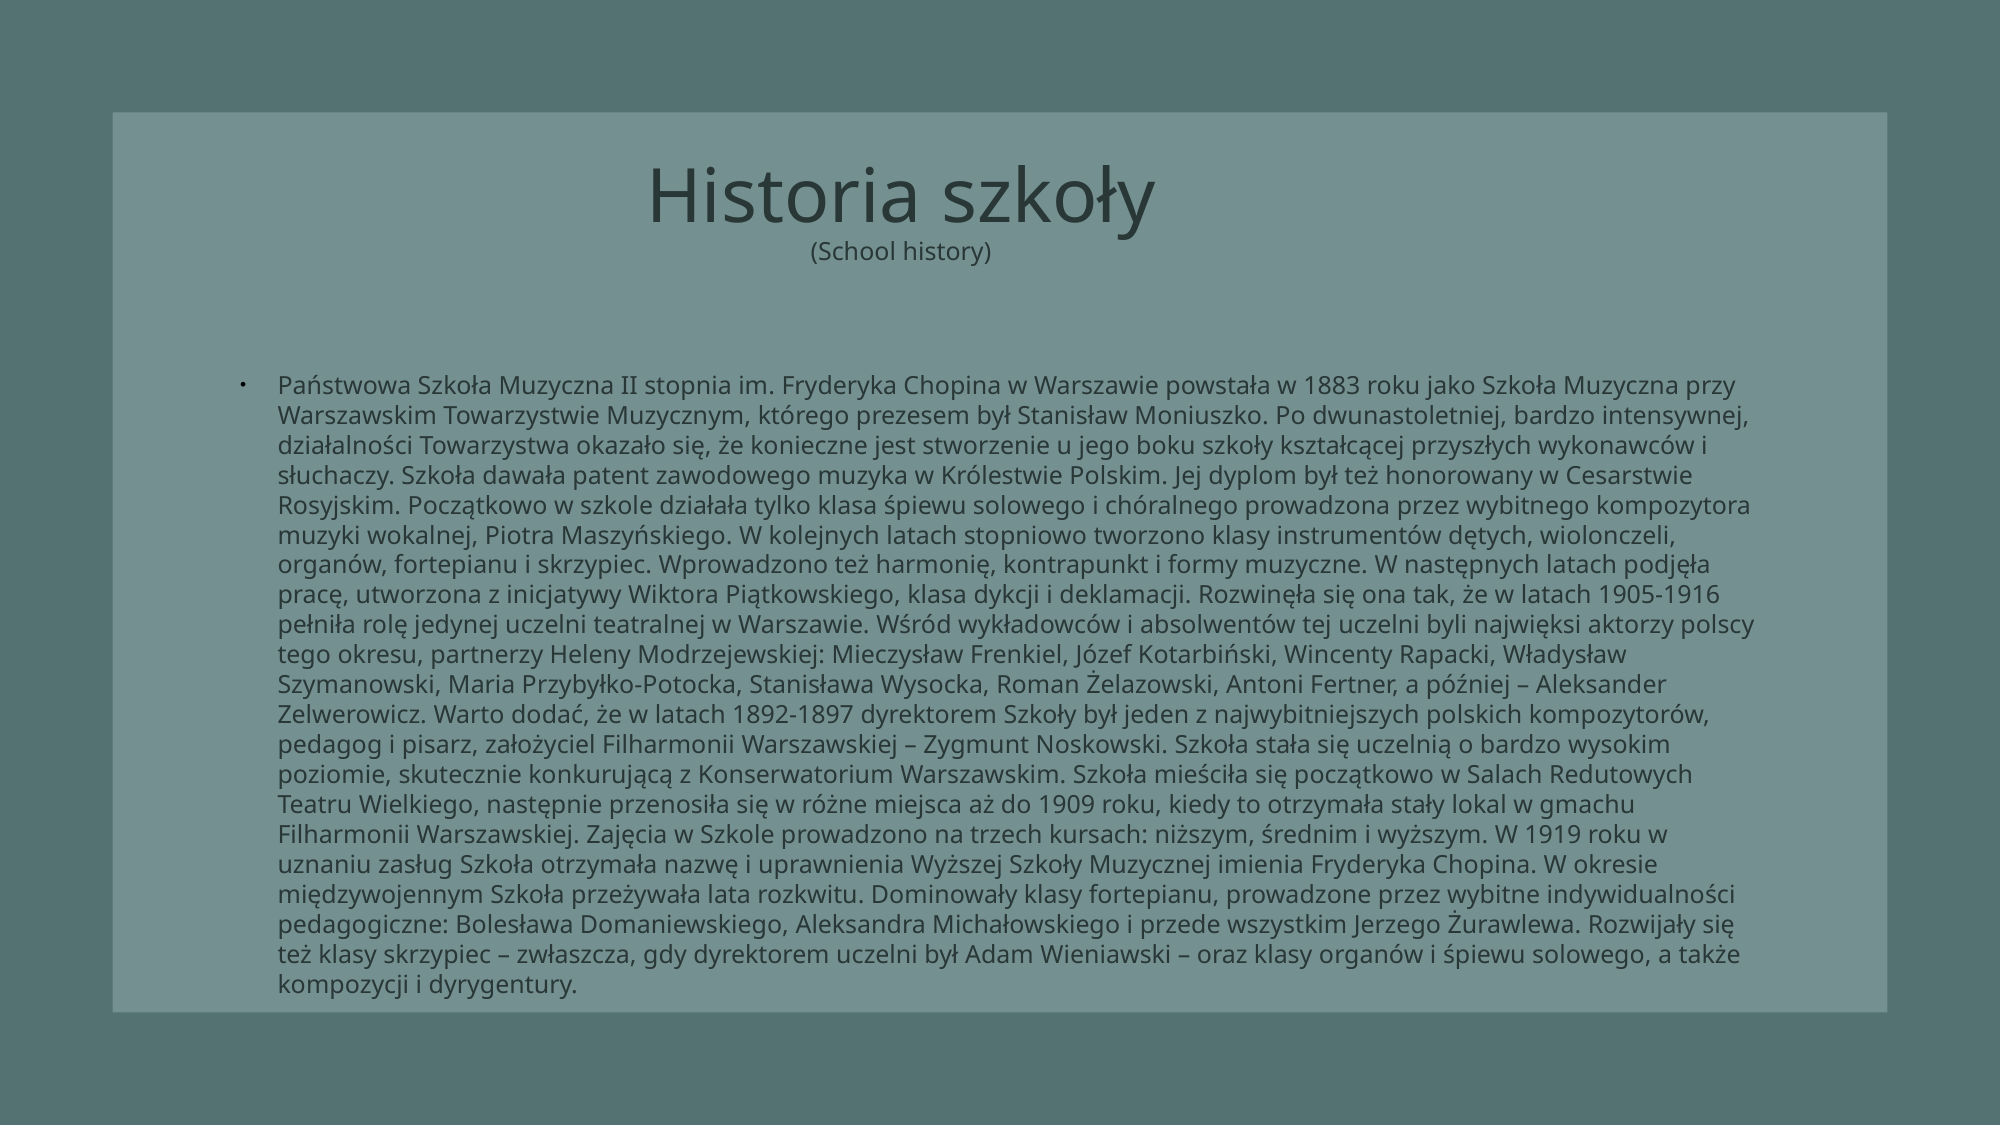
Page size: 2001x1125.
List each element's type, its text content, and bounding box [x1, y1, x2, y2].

title Historia szkoły (School history) [122, 142, 1680, 364]
list Państwowa Szkoła Muzyczna II stopnia im. Fryderyka Chopina w Warszawie powstała w 1883 roku jako Szkoła Muzyczna przy Warszawskim Towarzystwie Muzycznym, którego prezesem był Stanisław Moniuszko. Po dwunastoletniej, bardzo intensywnej, działalności Towarzystwa okazało się, że konieczne jest stworzenie u jego boku szkoły kształcącej przyszłych wykonawców i słuchaczy. Szkoła dawała patent zawodowego muzyka w Królestwie Polskim. Jej dyplom był też honorowany w Cesarstwie Rosyjskim. Początkowo w szkole działała tylko klasa śpiewu solowego i chóralnego prowadzona przez wybitnego kompozytora muzyki wokalnej, Piotra Maszyńskiego. W kolejnych latach stopniowo tworzono klasy instrumentów dętych, wiolonczeli, organów, fortepianu i skrzypiec. Wprowadzono też harmonię, kontrapunkt i formy muzyczne. W następnych latach podjęła pracę, utworzona z inicjatywy Wiktora Piątkowskiego, klasa dykcji i deklamacji. Rozwinęła się ona tak, że w latach 1905-1916 pełniła rolę jedynej uczelni teatralnej w Warszawie. Wśród wykładowców i absolwentów tej uczelni byli najwięksi aktorzy polscy tego okresu, partnerzy Heleny Modrzejewskiej: Mieczysław Frenkiel, Józef Kotarbiński, Wincenty Rapacki, Władysław Szymanowski, Maria Przybyłko-Potocka, Stanisława Wysocka, Roman Żelazowski, Antoni Fertner, a później – Aleksander Zelwerowicz. Warto dodać, że w latach 1892-1897 dyrektorem Szkoły był jeden z najwybitniejszych polskich kompozytorów, pedagog i pisarz, założyciel Filharmonii Warszawskiej – Zygmunt Noskowski. Szkoła stała się uczelnią o bardzo wysokim poziomie, skutecznie konkurującą z Konserwatorium Warszawskim. Szkoła mieściła się początkowo w Salach Redutowych Teatru Wielkiego, następnie przenosiła się w różne miejsca aż do 1909 roku, kiedy to otrzymała stały lokal w gmachu Filharmonii Warszawskiej. Zajęcia w Szkole prowadzono na trzech kursach: niższym, średnim i wyższym. W 1919 roku w uznaniu zasług Szkoła otrzymała nazwę i uprawnienia Wyższej Szkoły Muzycznej imienia Fryderyka Chopina. W okresie międzywojennym Szkoła przeżywała lata rozkwitu. Dominowały klasy fortepianu, prowadzone przez wybitne indywidualności pedagogiczne: Bolesława Domaniewskiego, Aleksandra Michałowskiego i przede wszystkim Jerzego Żurawlewa. Rozwijały się też klasy skrzypiec – zwłaszcza, gdy dyrektorem uczelni był Adam Wieniawski – oraz klasy organów i śpiewu solowego, a także kompozycji i dyrygentury. [225, 361, 1782, 943]
text_box [0, 0, 2000, 1125]
